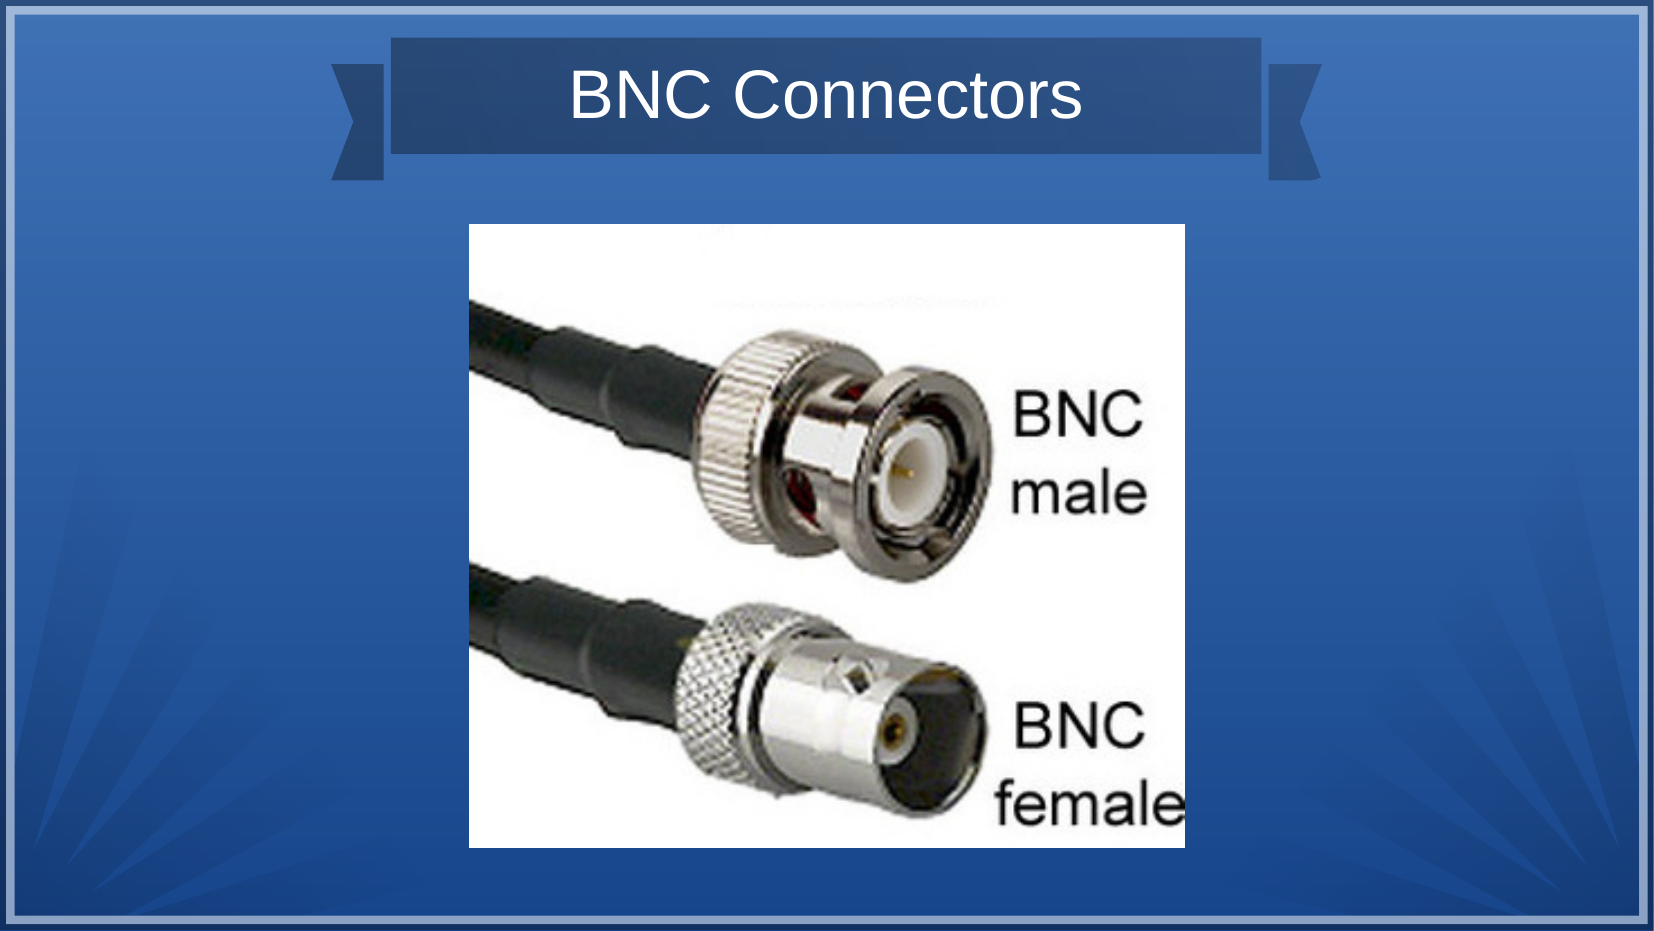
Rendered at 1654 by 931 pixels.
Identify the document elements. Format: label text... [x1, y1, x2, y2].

picture [469, 224, 1185, 848]
title BNC Connectors [389, 35, 1264, 154]
